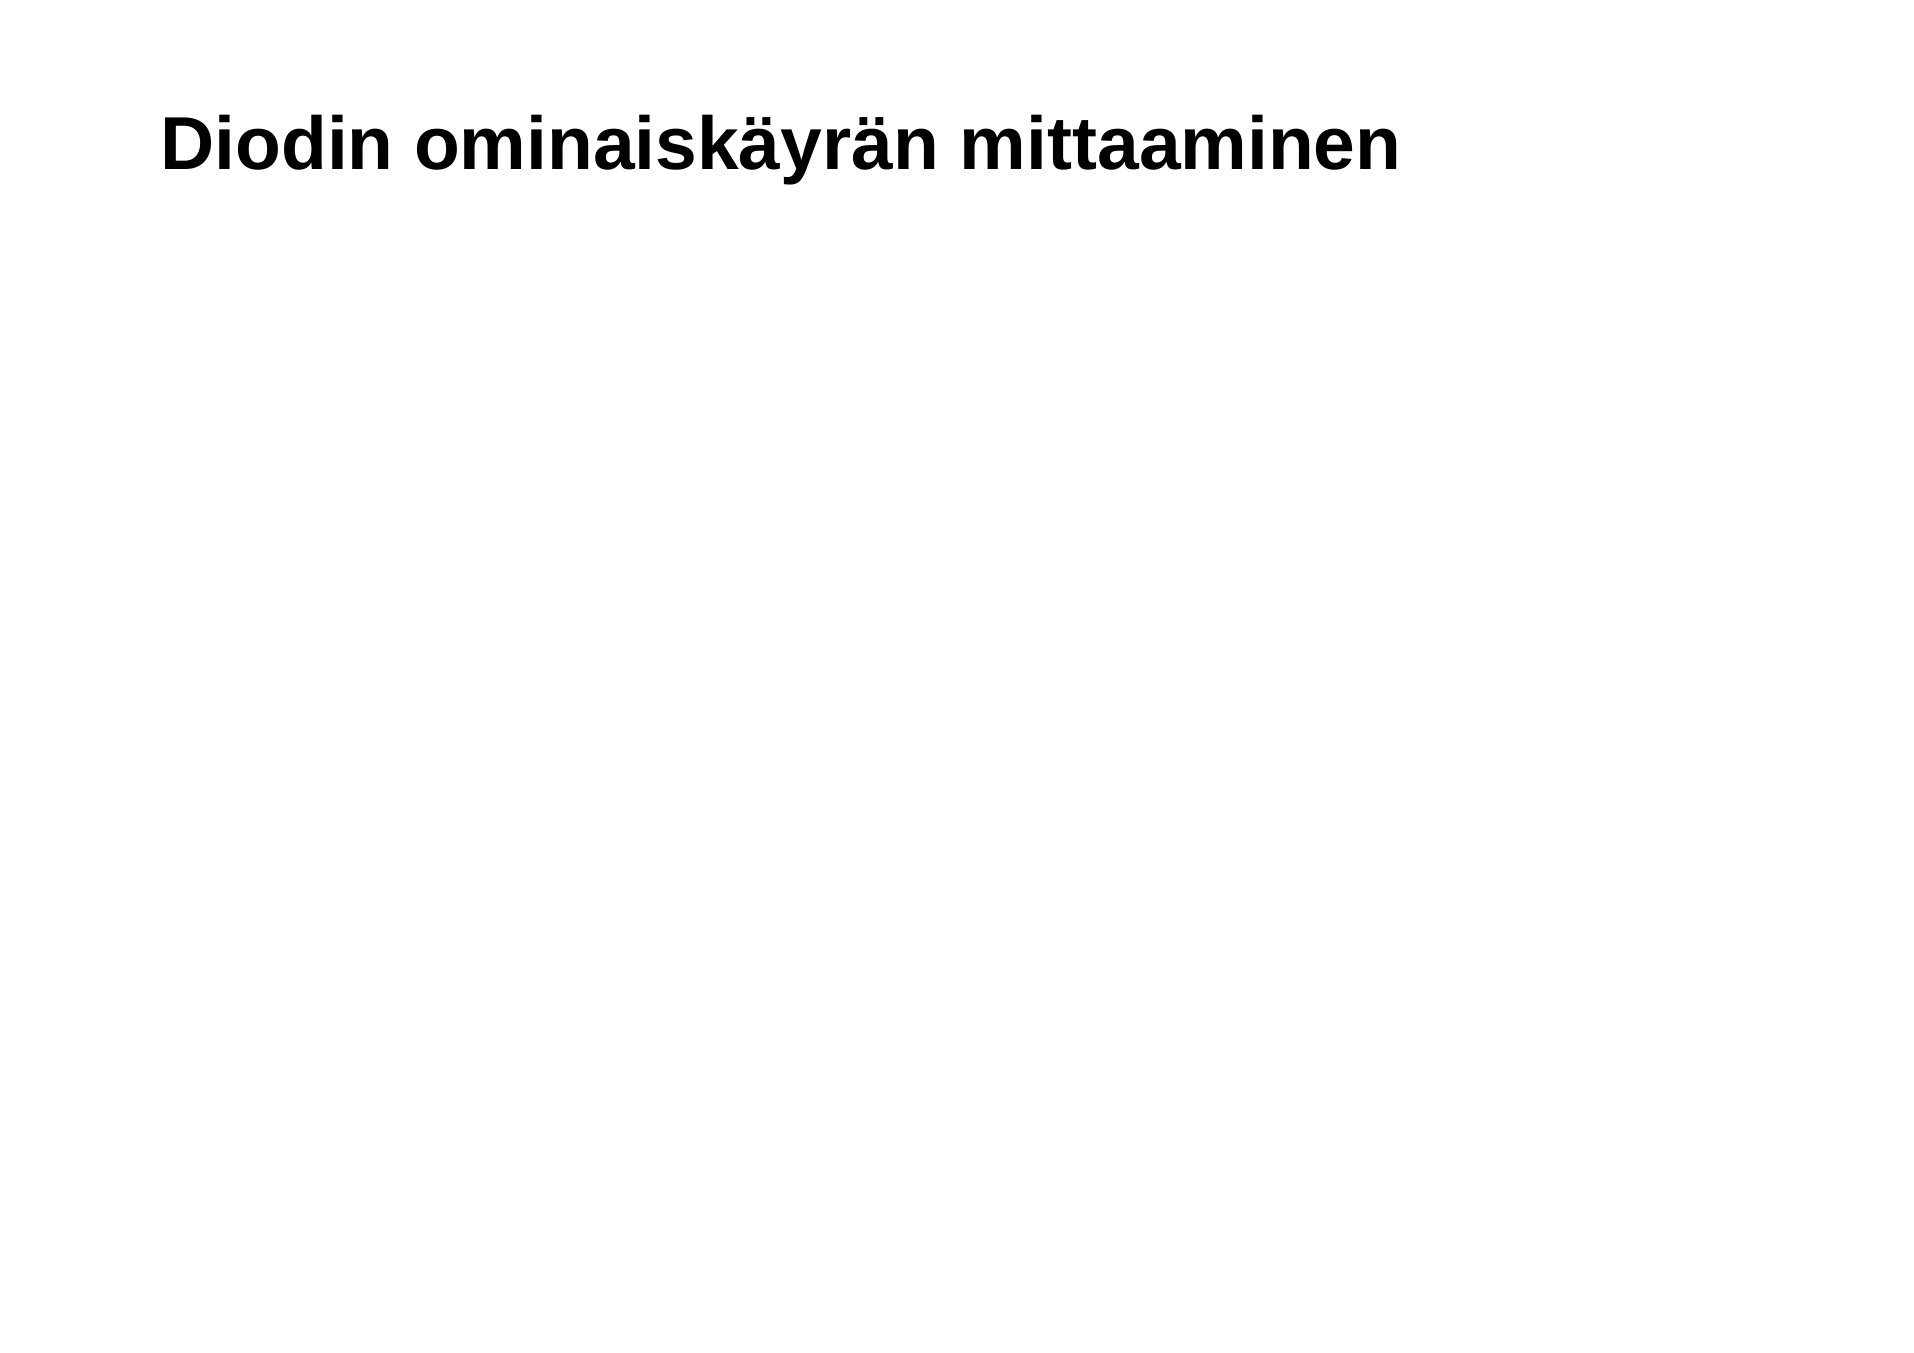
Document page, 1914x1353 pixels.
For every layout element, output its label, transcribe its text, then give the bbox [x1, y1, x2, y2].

text_box Diodin ominaiskäyrän mittaaminen [146, 94, 1418, 194]
